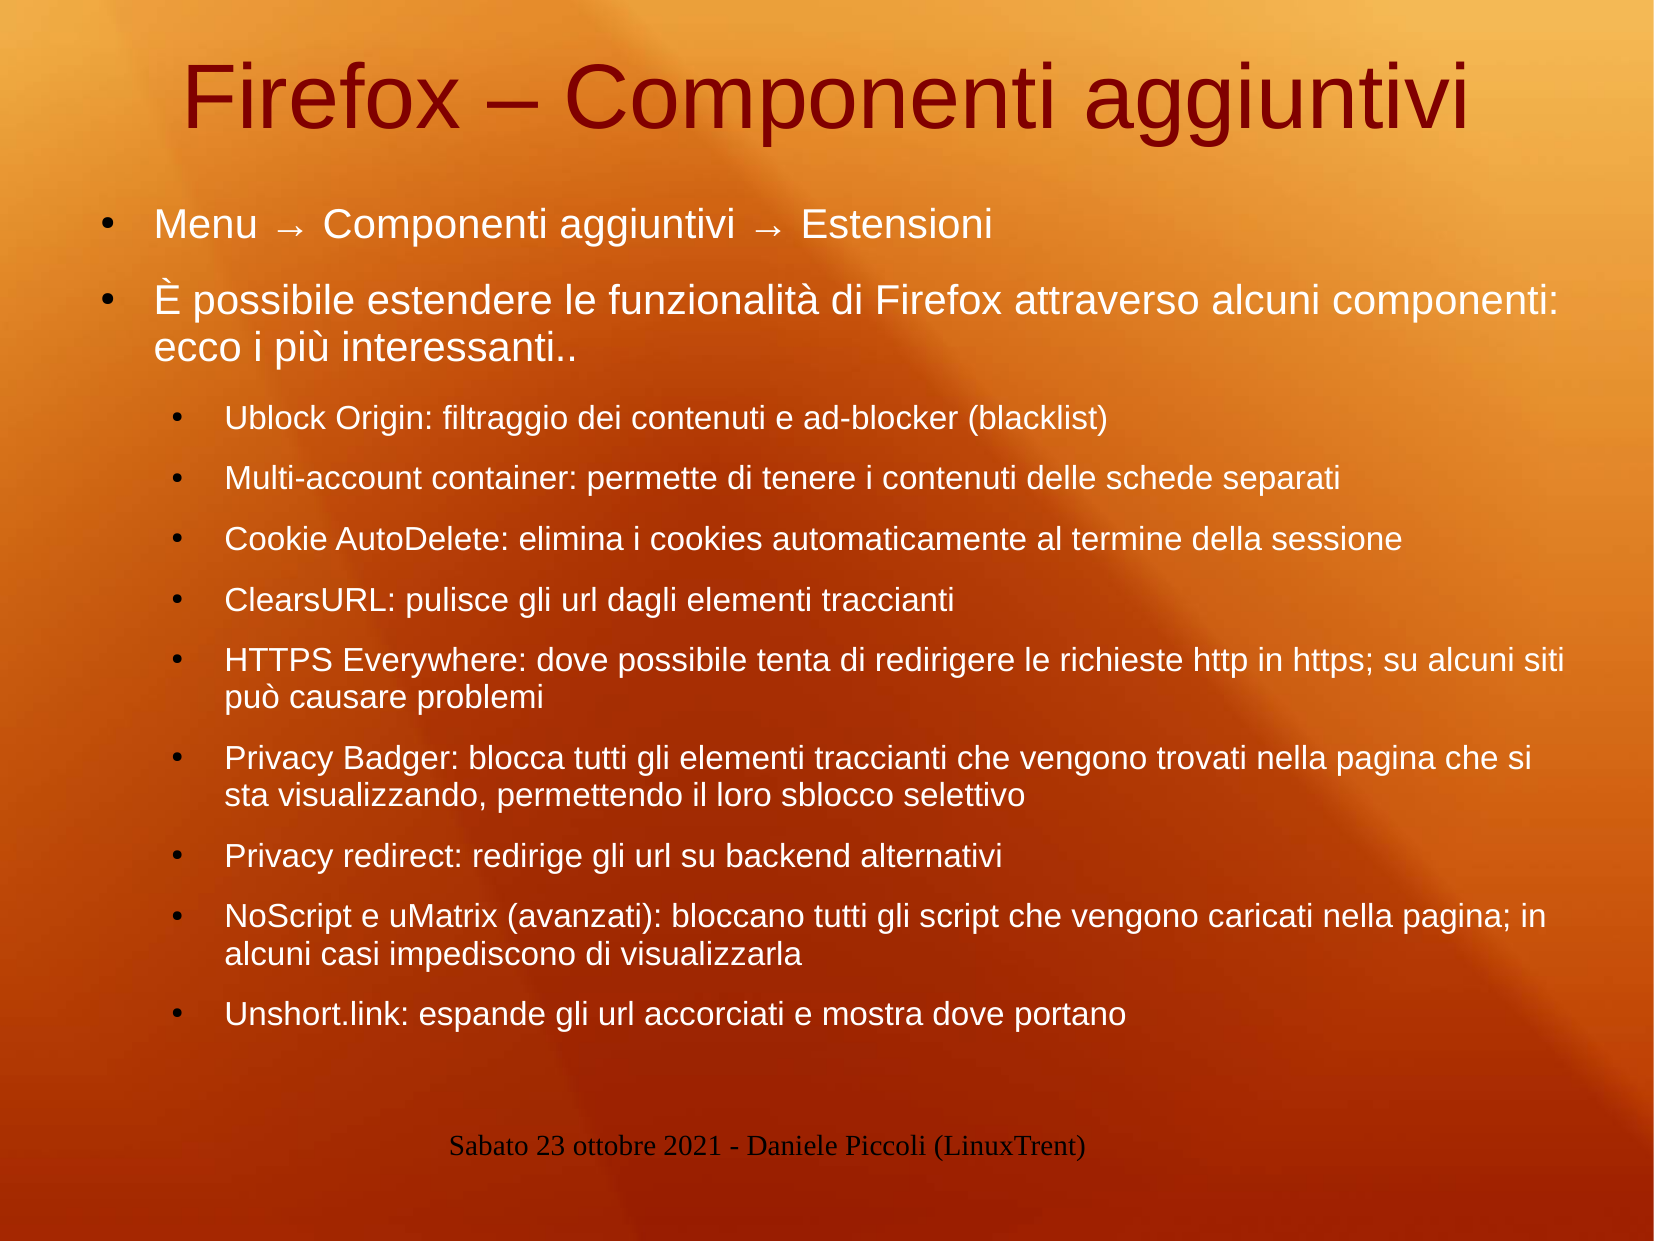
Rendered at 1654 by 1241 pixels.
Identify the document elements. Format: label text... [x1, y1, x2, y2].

picture [0, 0, 1654, 1241]
list Menu → Componenti aggiuntivi → Estensioni È possibile estendere le funzionalità di Firefox attraverso alcuni componenti: ecco i più interessanti.. Ublock Origin: filtraggio dei contenuti e ad-blocker (blacklist) Multi-account container: permette di tenere i contenuti delle schede separati Cookie AutoDelete: elimina i cookies automaticamente al termine della sessione ClearsURL: pulisce gli url dagli elementi traccianti HTTPS Everywhere: dove possibile tenta di redirigere le richieste http in https; su alcuni siti può causare problemi Privacy Badger: blocca tutti gli elementi traccianti che vengono trovati nella pagina che si sta visualizzando, permettendo il loro sblocco selettivo Privacy redirect: redirige gli url su backend alternativi NoScript e uMatrix (avanzati): bloccano tutti gli script che vengono caricati nella pagina; in alcuni casi impediscono di visualizzarla Unshort.link: espande gli url accorciati e mostra dove portano [82, 200, 1571, 1085]
title Firefox – Componenti aggiuntivi [82, 29, 1571, 166]
